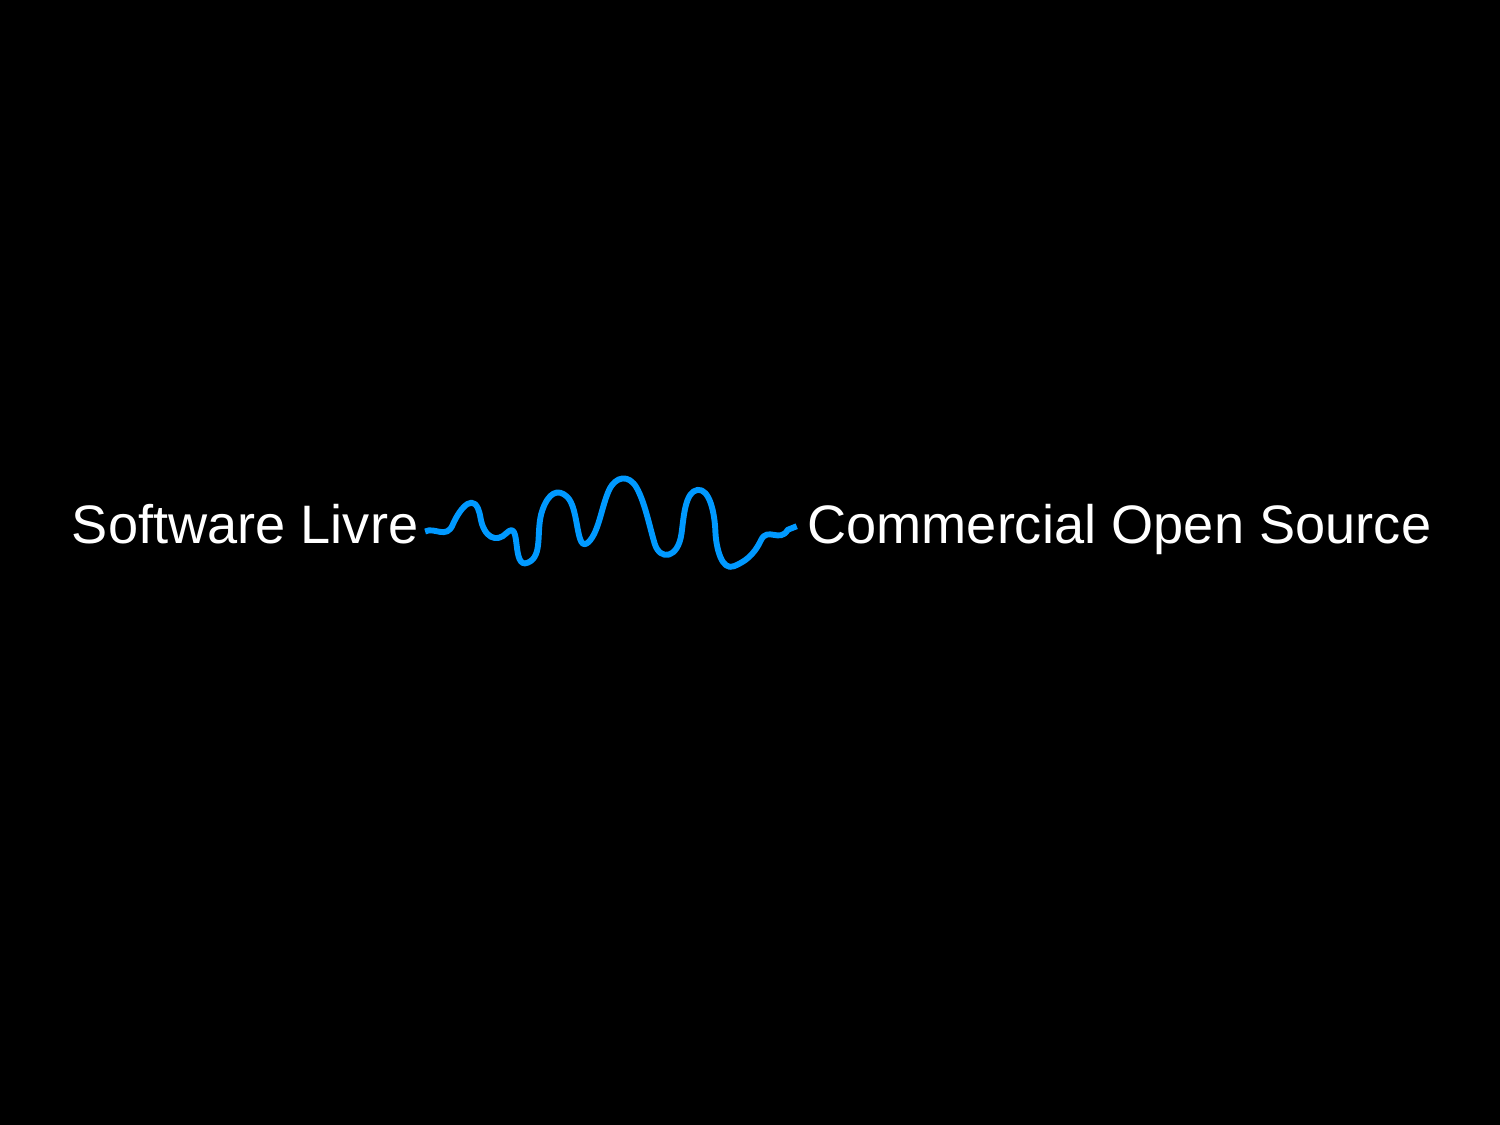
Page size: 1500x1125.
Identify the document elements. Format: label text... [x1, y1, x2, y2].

text_box [0, 0, 1500, 1125]
text_box Software Livre [57, 493, 433, 562]
text_box Commercial Open Source [792, 493, 1445, 562]
